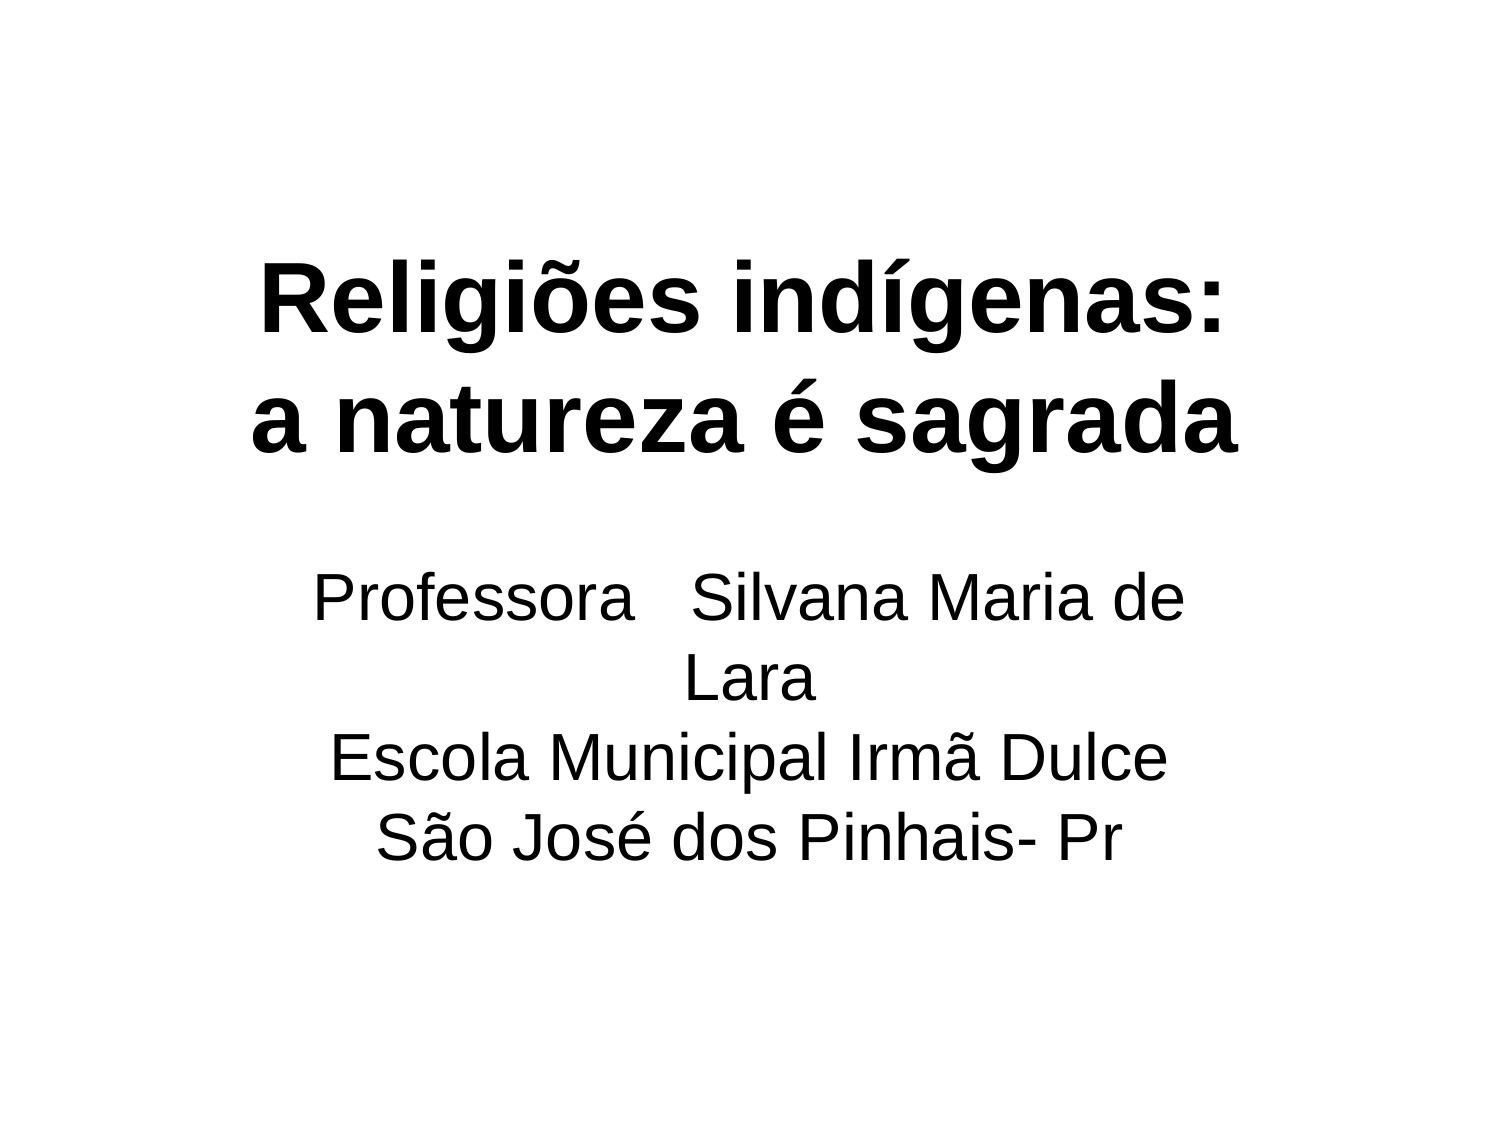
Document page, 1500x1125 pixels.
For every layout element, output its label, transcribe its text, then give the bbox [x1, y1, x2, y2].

title Religiões indígenas: a natureza é sagrada [69, 224, 1420, 525]
subtitle Professora Silvana Maria de Lara Escola Municipal Irmã Dulce São José dos Pinhais- Pr [225, 546, 1275, 834]
